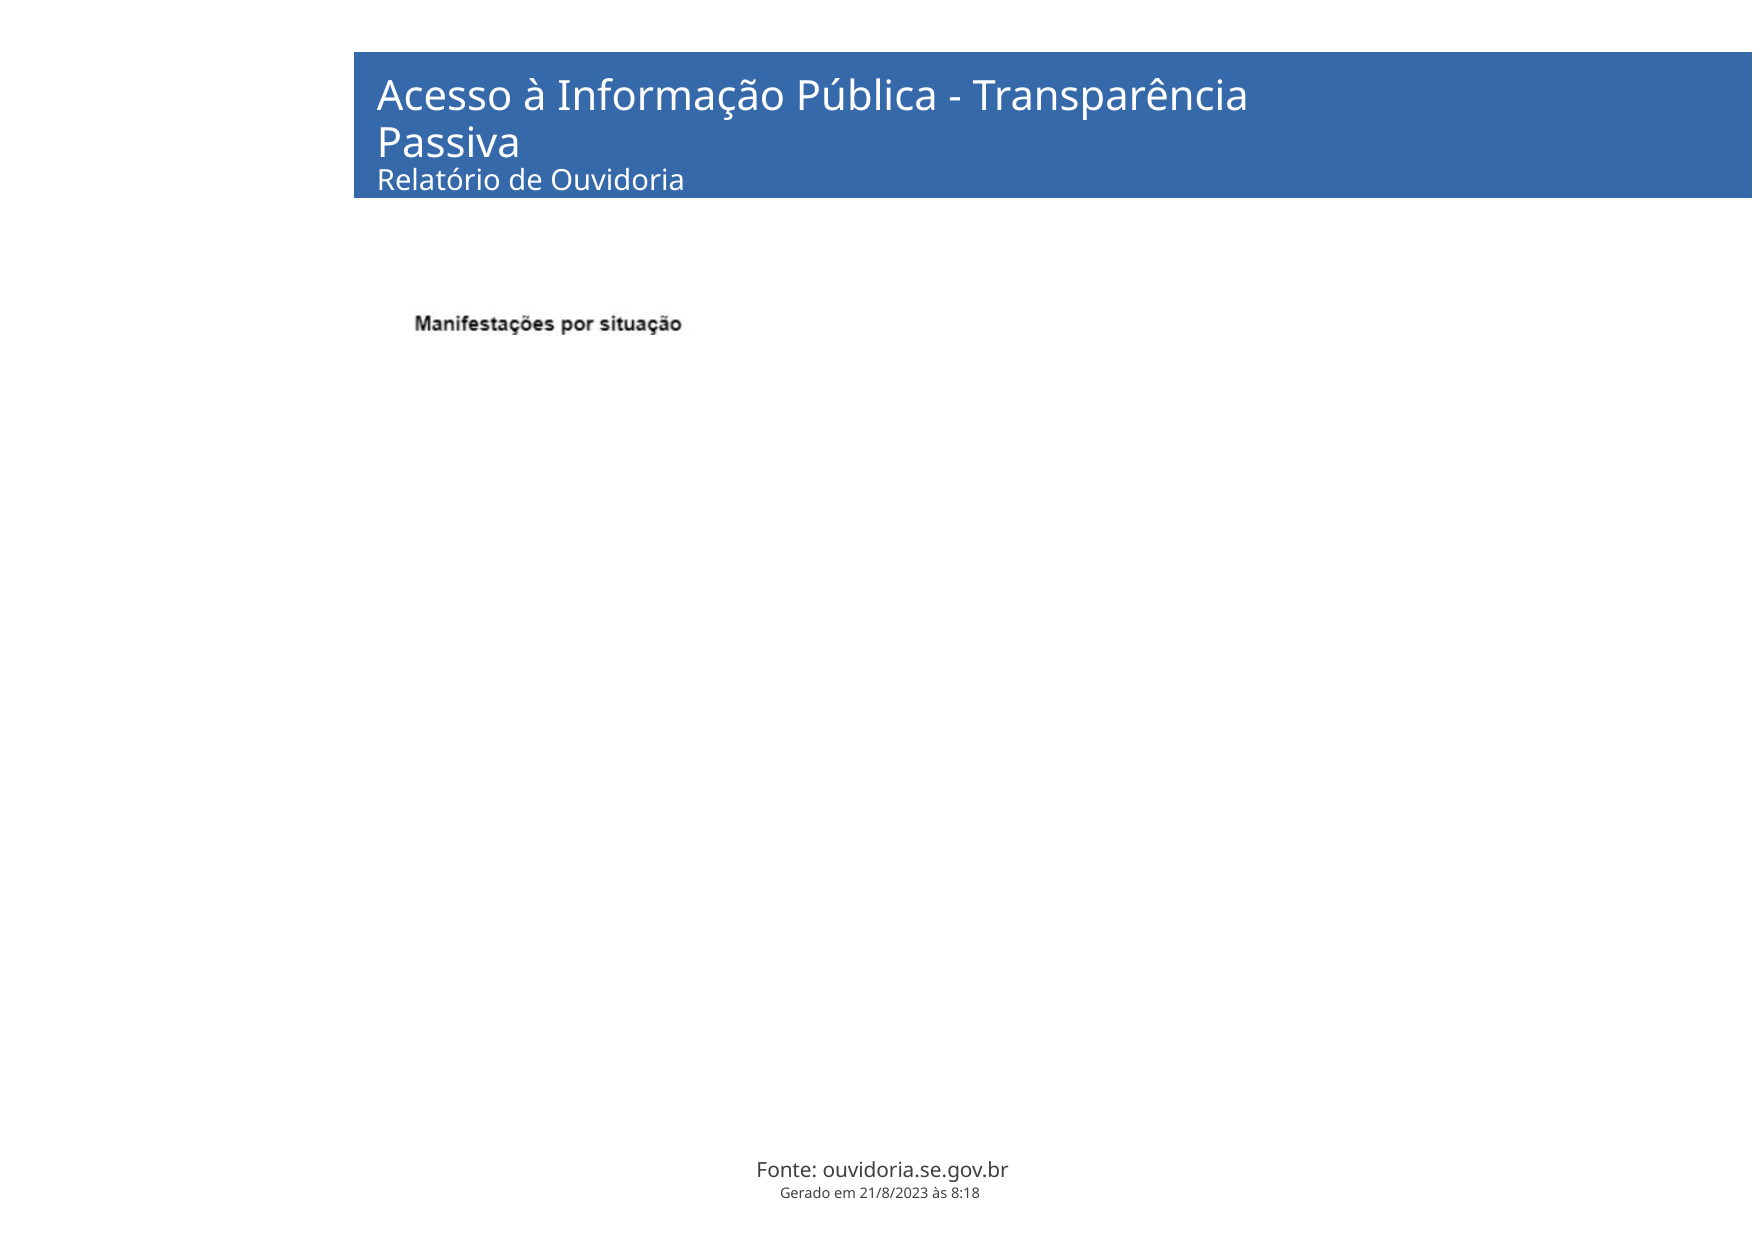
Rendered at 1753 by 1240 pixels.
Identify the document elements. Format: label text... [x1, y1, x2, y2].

text_box Acesso à Informação Pública - Transparência Passiva Relatório de Ouvidoria EMSETUR - Julho a Julho de 2023 [376, 72, 1403, 228]
text_box Gerado em 21/8/2023 às 8:18 [780, 1184, 999, 1202]
text_box [354, 52, 1752, 198]
text_box [155, 211, 1599, 1028]
text_box Fonte: ouvidoria.se.gov.br [756, 1158, 1023, 1182]
